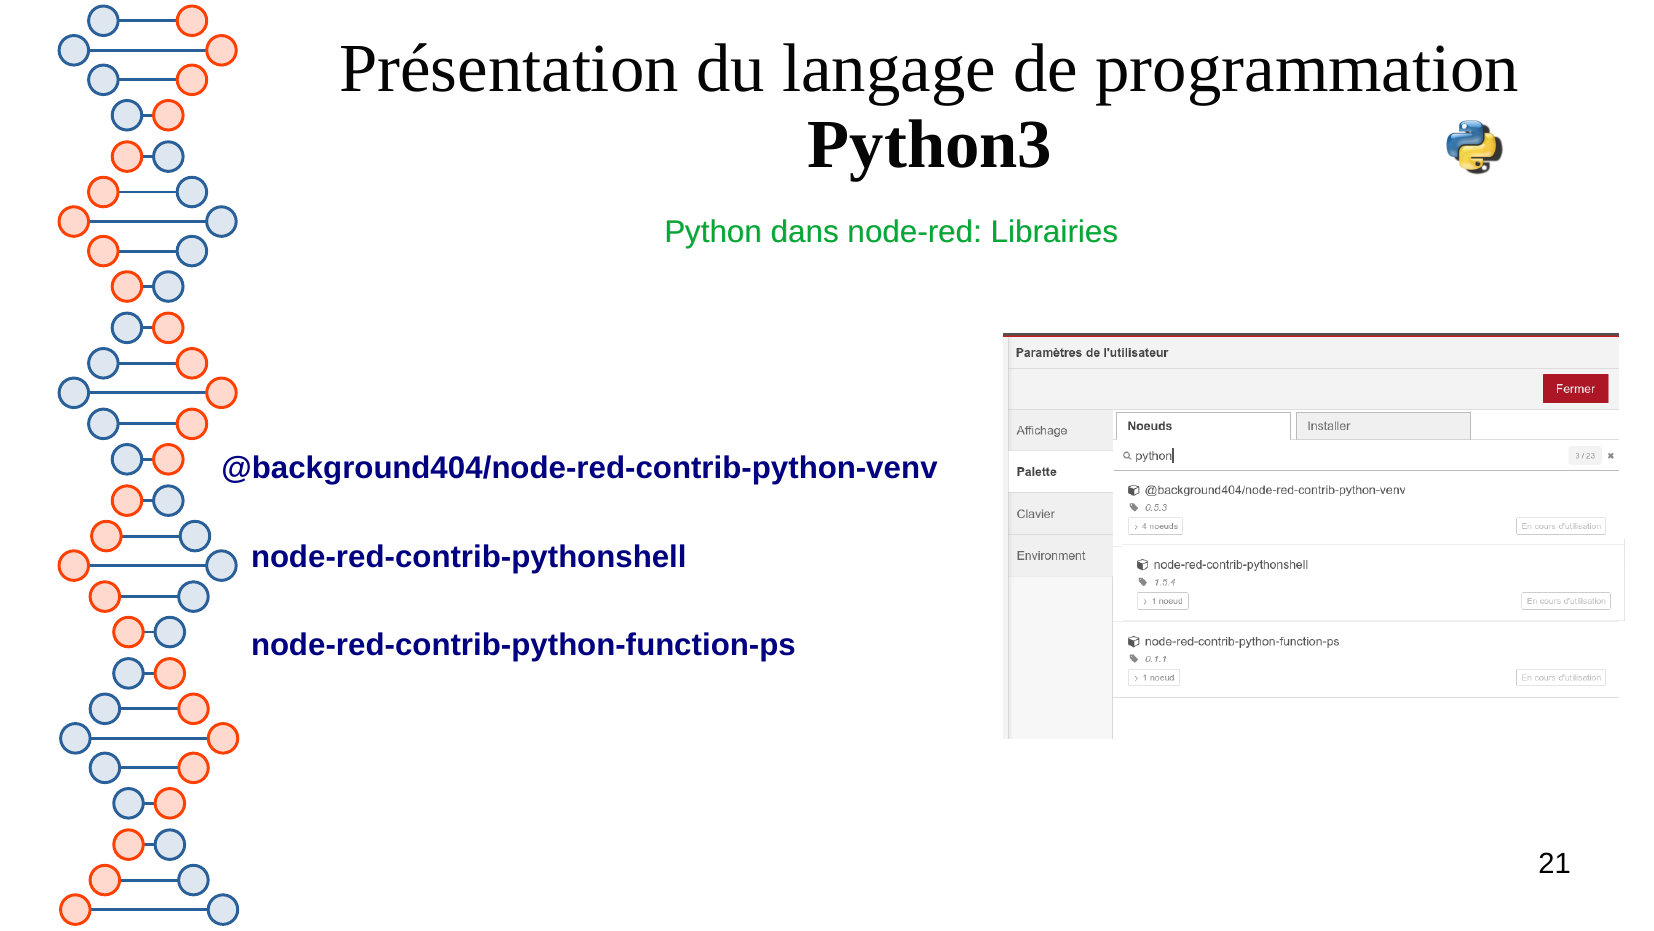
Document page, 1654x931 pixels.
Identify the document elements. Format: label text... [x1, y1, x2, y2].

picture [1443, 118, 1506, 176]
text_box node-red-contrib-python-function-ps [236, 620, 886, 659]
text_box Python dans node-red: Librairies [649, 206, 1152, 257]
picture [1003, 333, 1625, 739]
title Présentation du langage de programmation Python3 [265, 29, 1595, 184]
text_box node-red-contrib-pythonshell [236, 531, 914, 570]
text_box @background404/node-red-contrib-python-venv [206, 442, 1003, 473]
